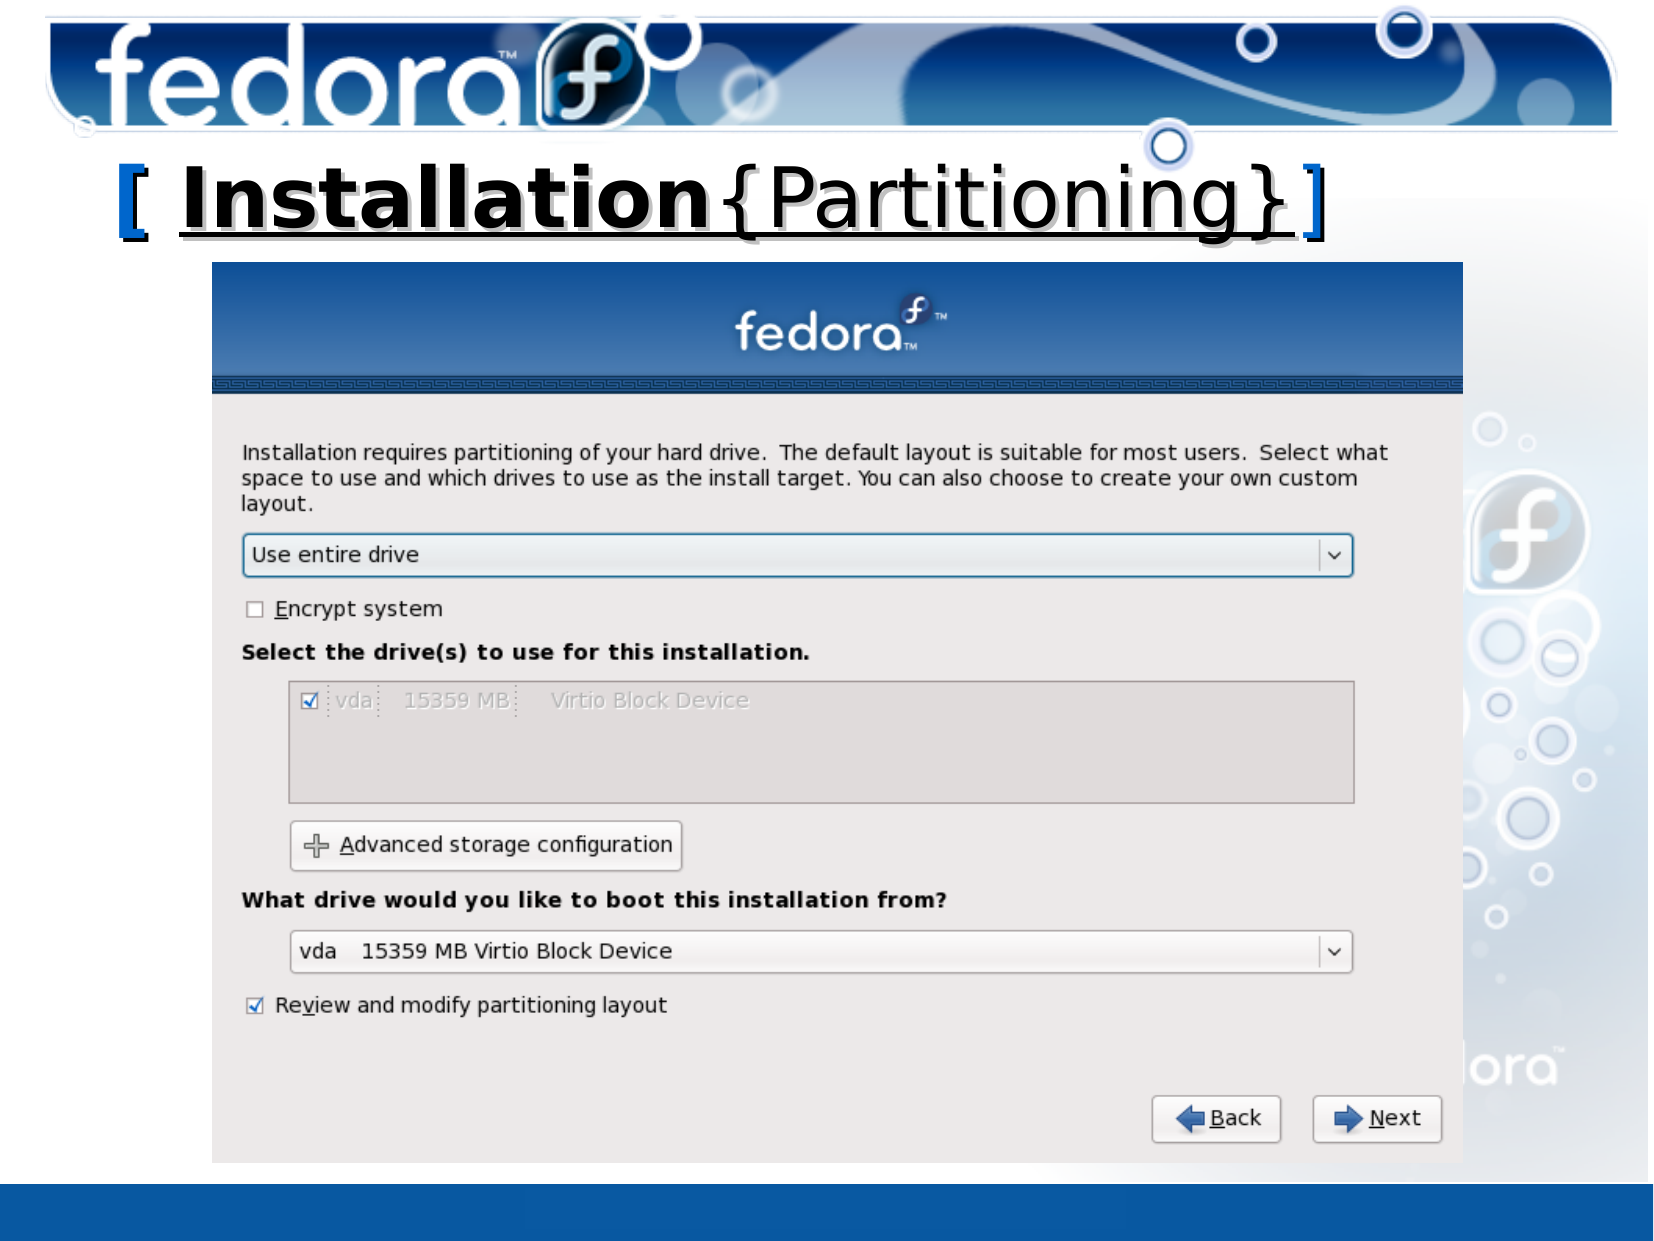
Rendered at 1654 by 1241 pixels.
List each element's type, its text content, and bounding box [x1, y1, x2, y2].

picture [45, 2, 1618, 177]
picture [212, 198, 1648, 1182]
picture [0, 1184, 1654, 1241]
text_box [ Installation{Partitioning}] [112, 150, 1332, 248]
